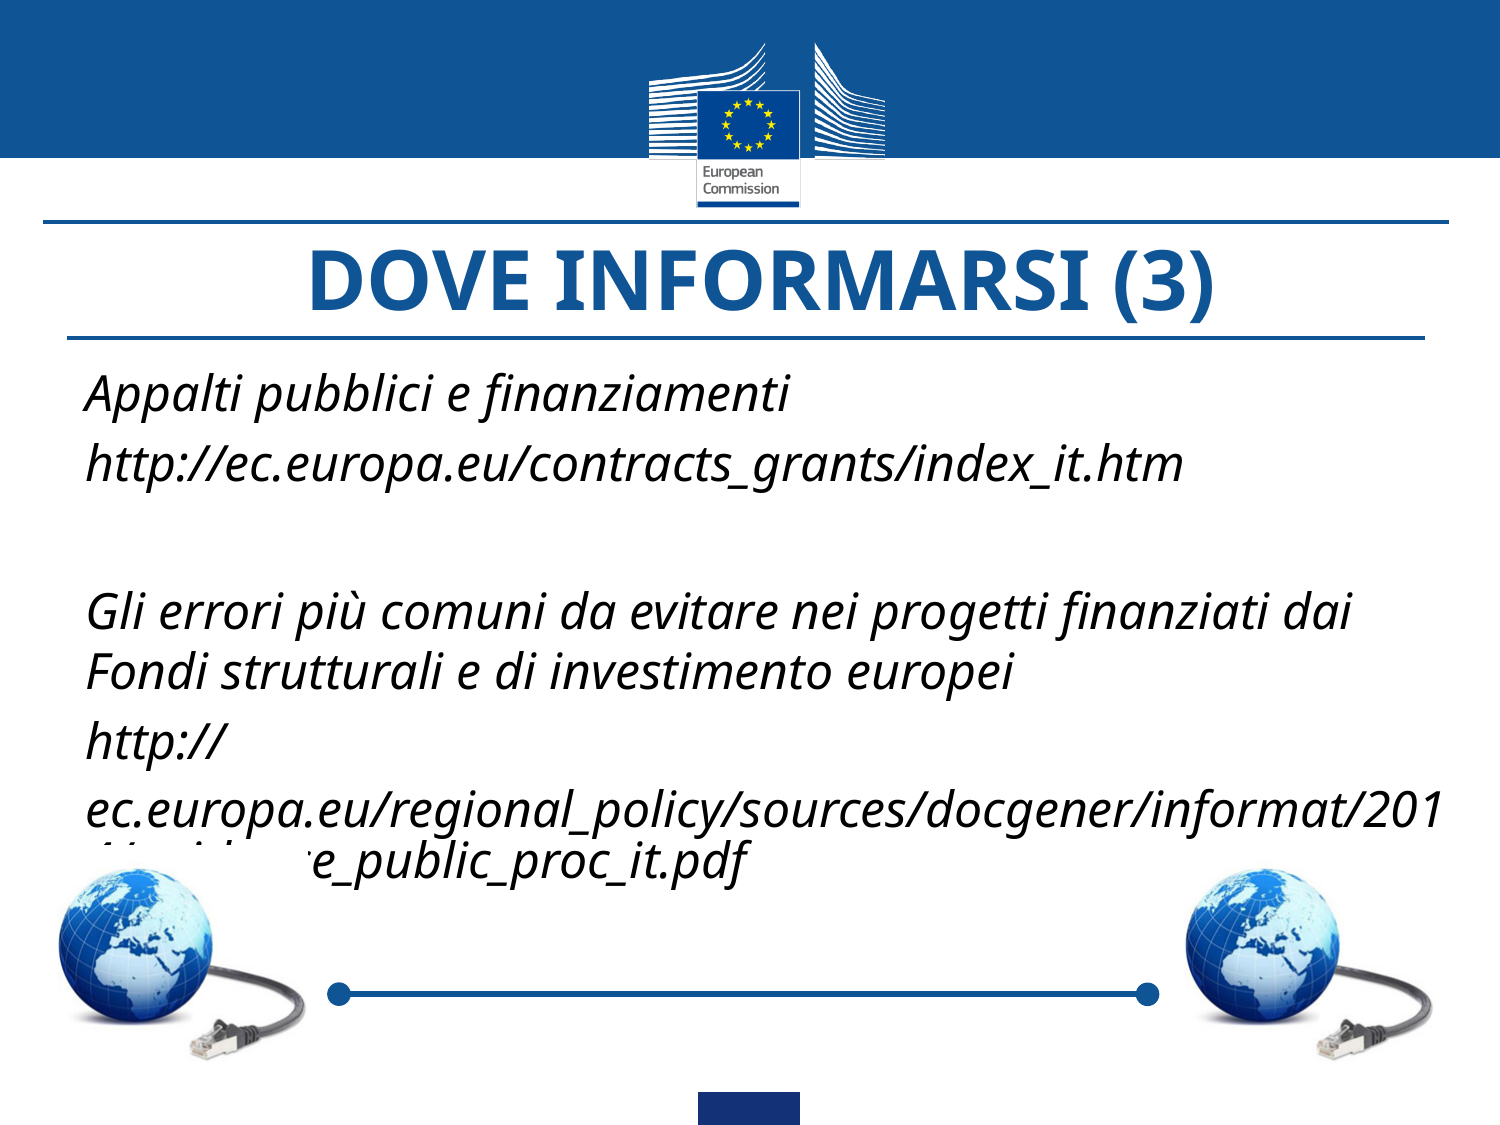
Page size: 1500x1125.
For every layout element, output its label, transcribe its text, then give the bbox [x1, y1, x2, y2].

picture [57, 845, 308, 1096]
picture [649, 42, 885, 208]
text_box Appalti pubblici e finanziamenti http://ec.europa.eu/contracts_grants/index_it.htm Gli errori più comuni da evitare nei progetti finanziati dai Fondi strutturali e di investimento europei http://ec.europa.eu/regional_policy/sources/docgener/informat/2014/guidance_public_proc_it.pdf [70, 354, 1471, 905]
text_box [327, 982, 351, 1006]
picture [1184, 845, 1435, 1096]
title DOVE INFORMARSI (3) [64, 224, 1415, 374]
text_box [1135, 982, 1160, 1007]
